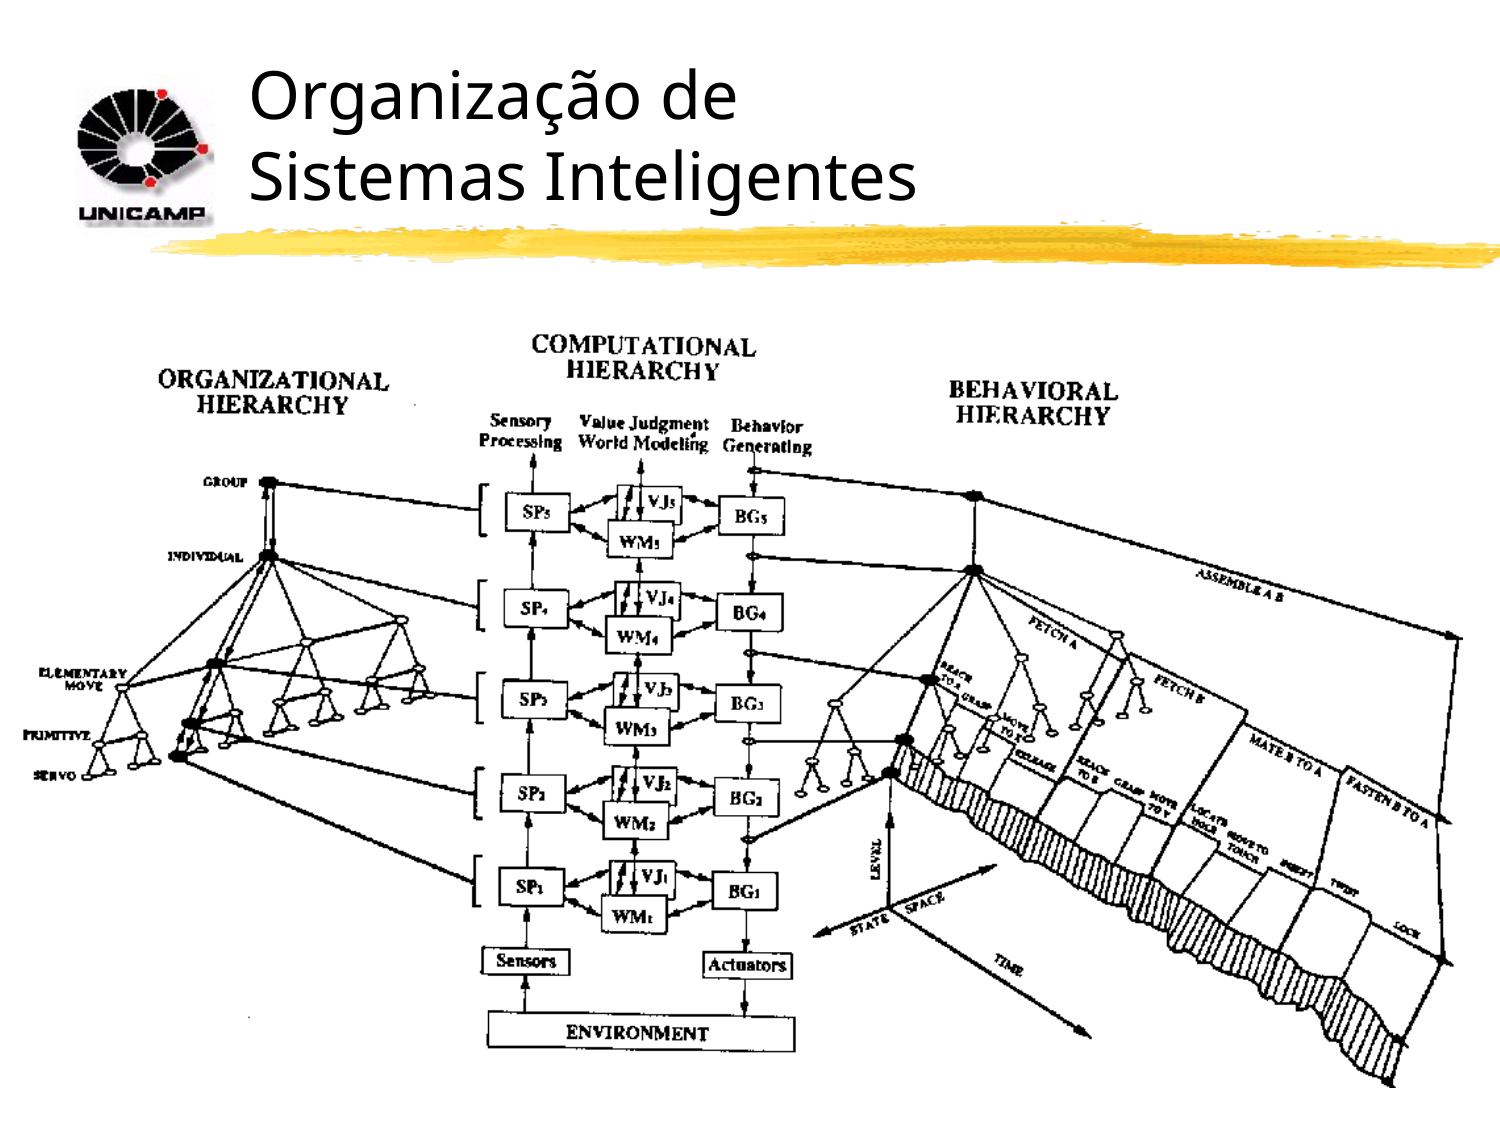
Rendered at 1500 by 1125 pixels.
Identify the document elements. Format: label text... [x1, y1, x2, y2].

picture [13, 324, 1463, 1088]
title Organização de Sistemas Inteligentes [233, 37, 1434, 225]
picture [75, 74, 1500, 279]
